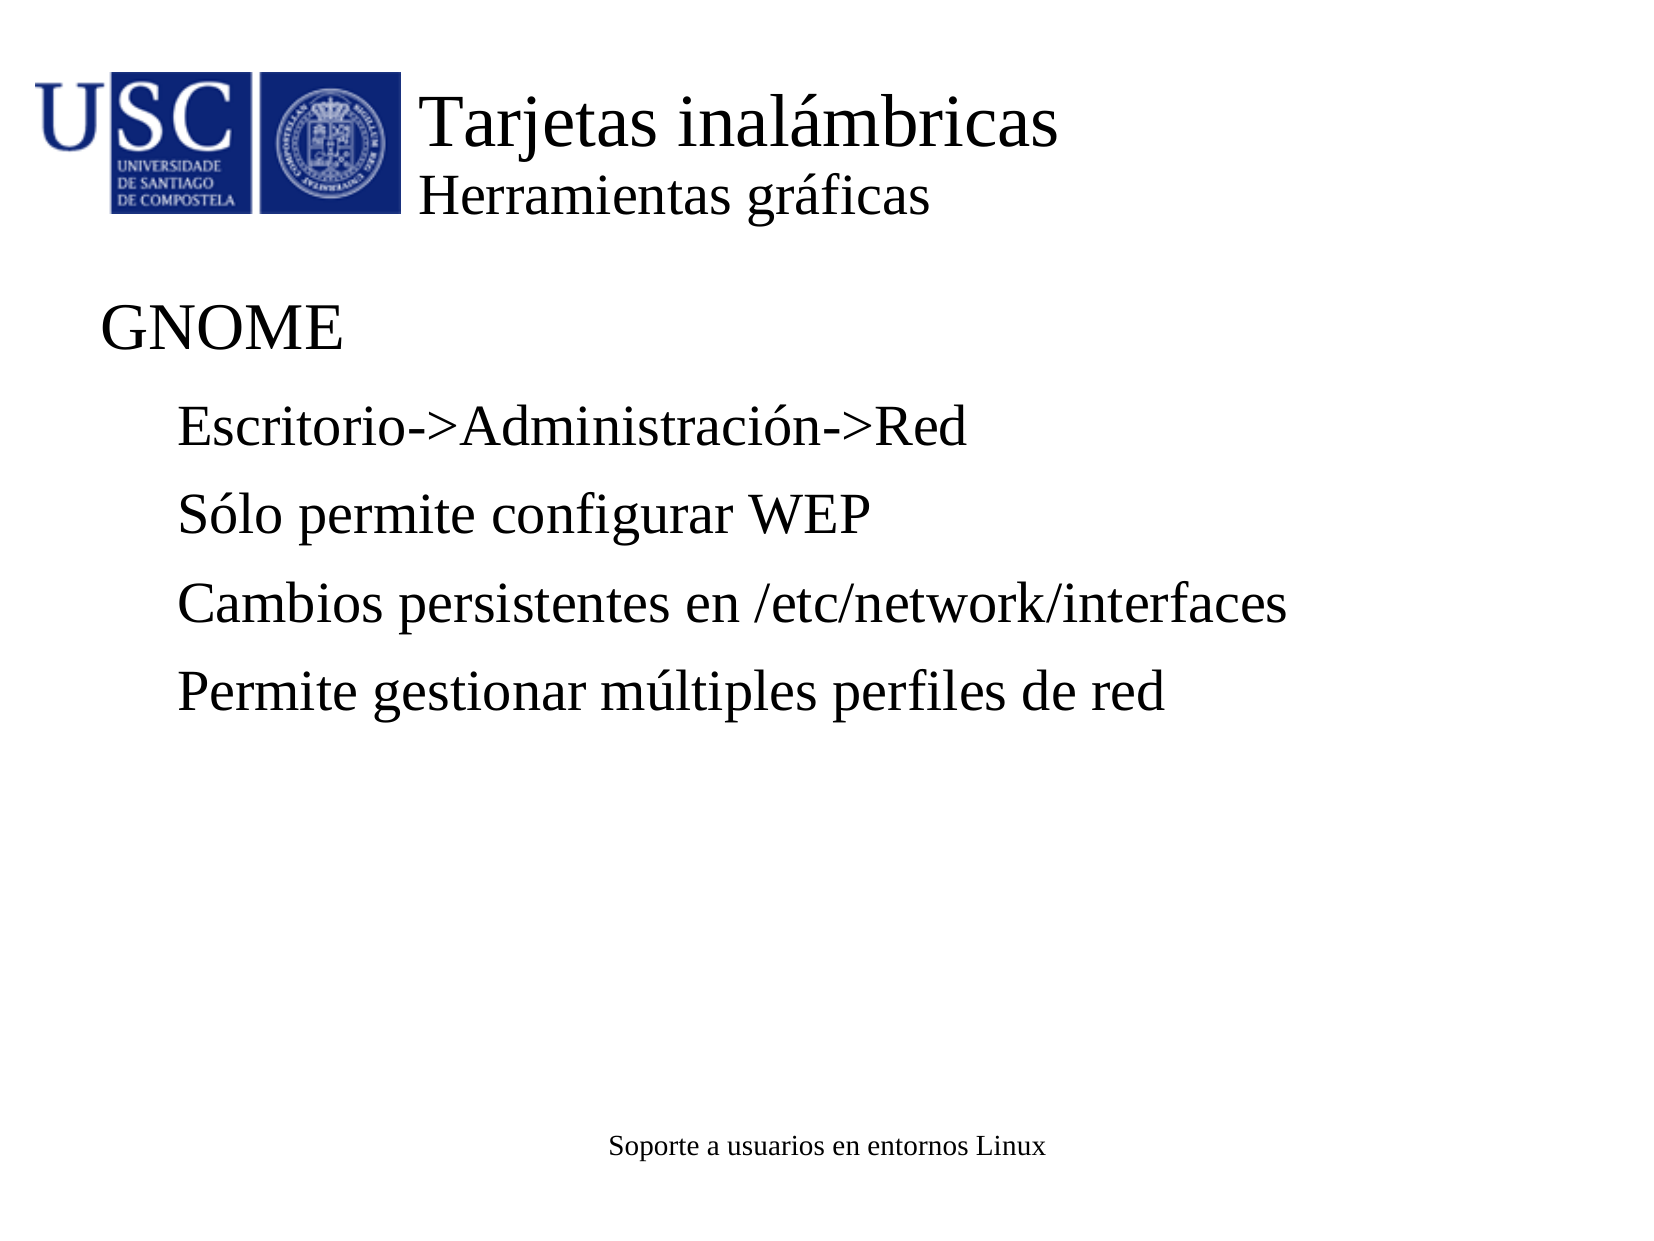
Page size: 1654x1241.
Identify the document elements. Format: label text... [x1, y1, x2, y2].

list GNOME Escritorio->Administración->Red Sólo permite configurar WEP Cambios persistentes en /etc/network/interfaces Permite gestionar múltiples perfiles de red [82, 290, 1571, 1109]
picture [35, 72, 401, 214]
title Tarjetas inalámbricas Herramientas gráficas [418, 49, 1571, 257]
